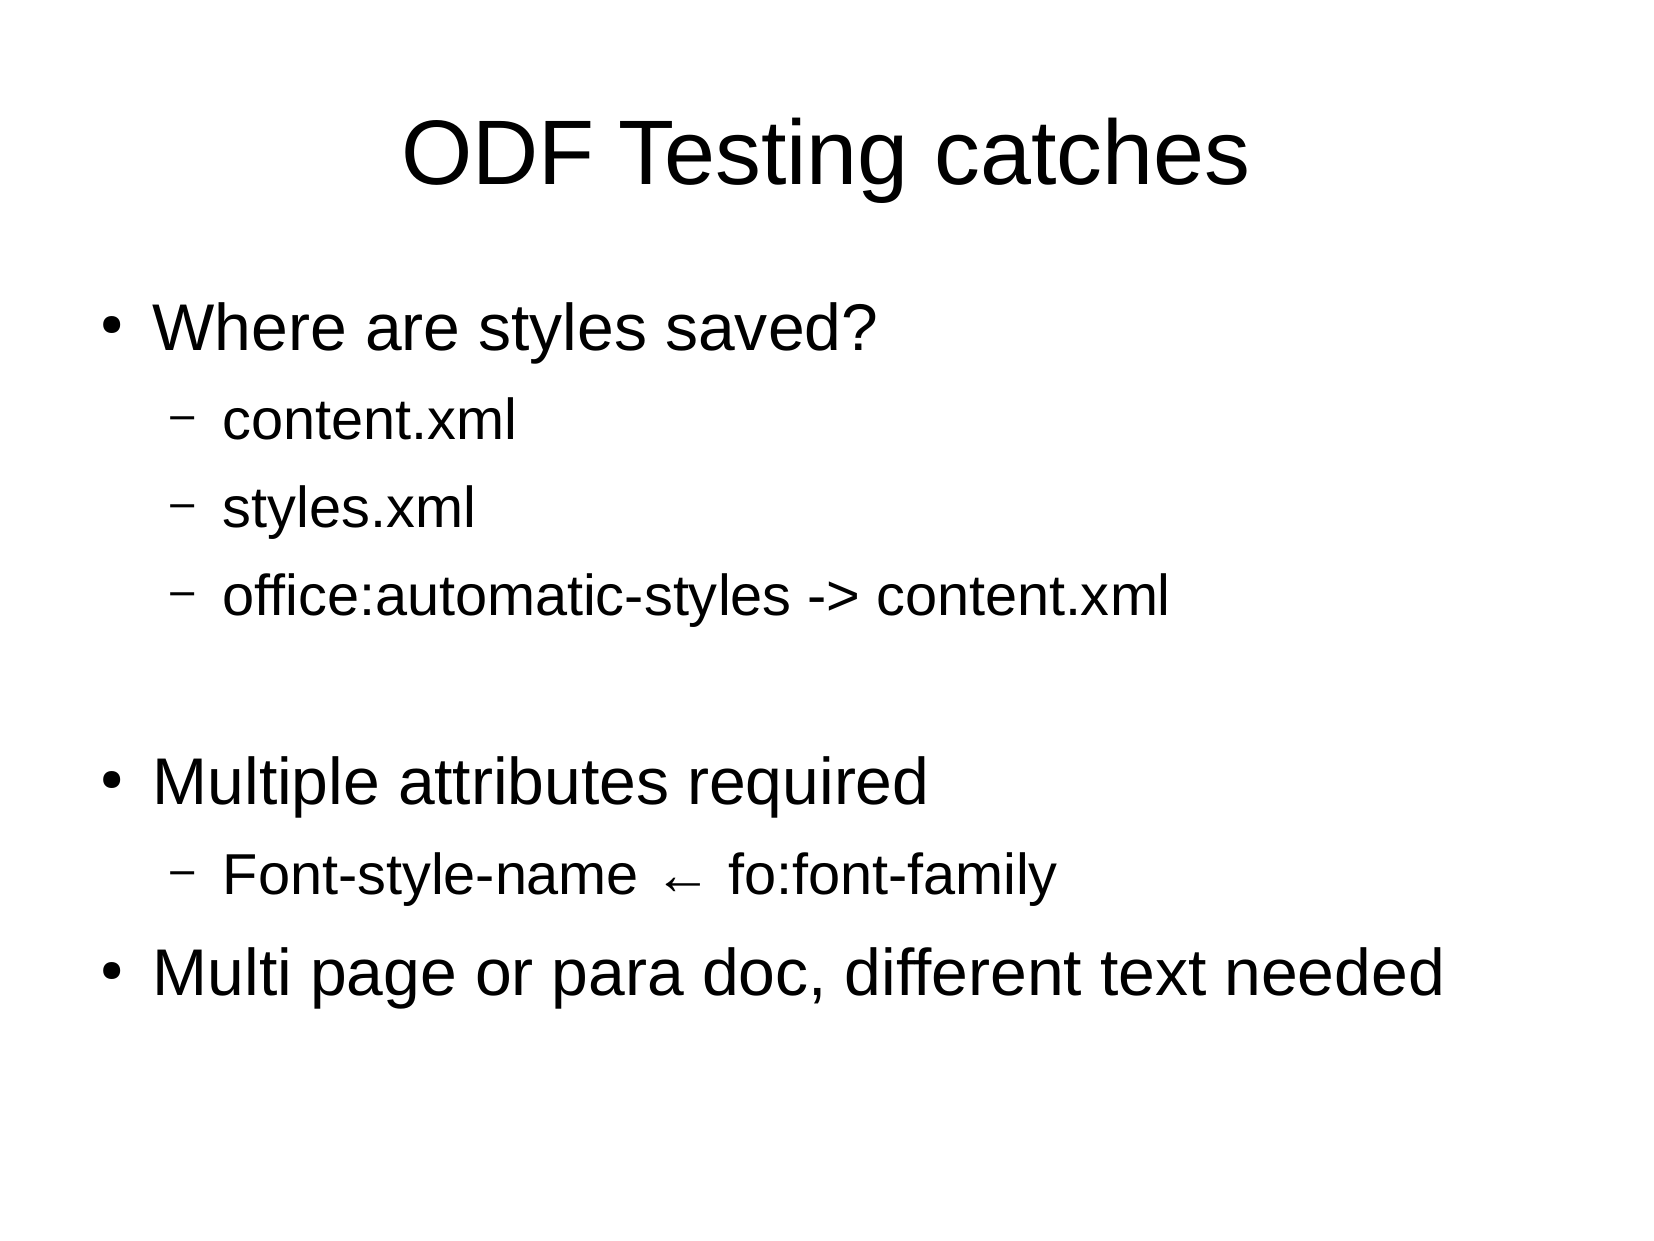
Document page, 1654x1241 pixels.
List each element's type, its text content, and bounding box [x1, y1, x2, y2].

list Where are styles saved? content.xml styles.xml office:automatic-styles -> content.xml Multiple attributes required Font-style-name ← fo:font-family Multi page or para doc, different text needed [82, 290, 1571, 1010]
title ODF Testing catches [82, 49, 1571, 257]
